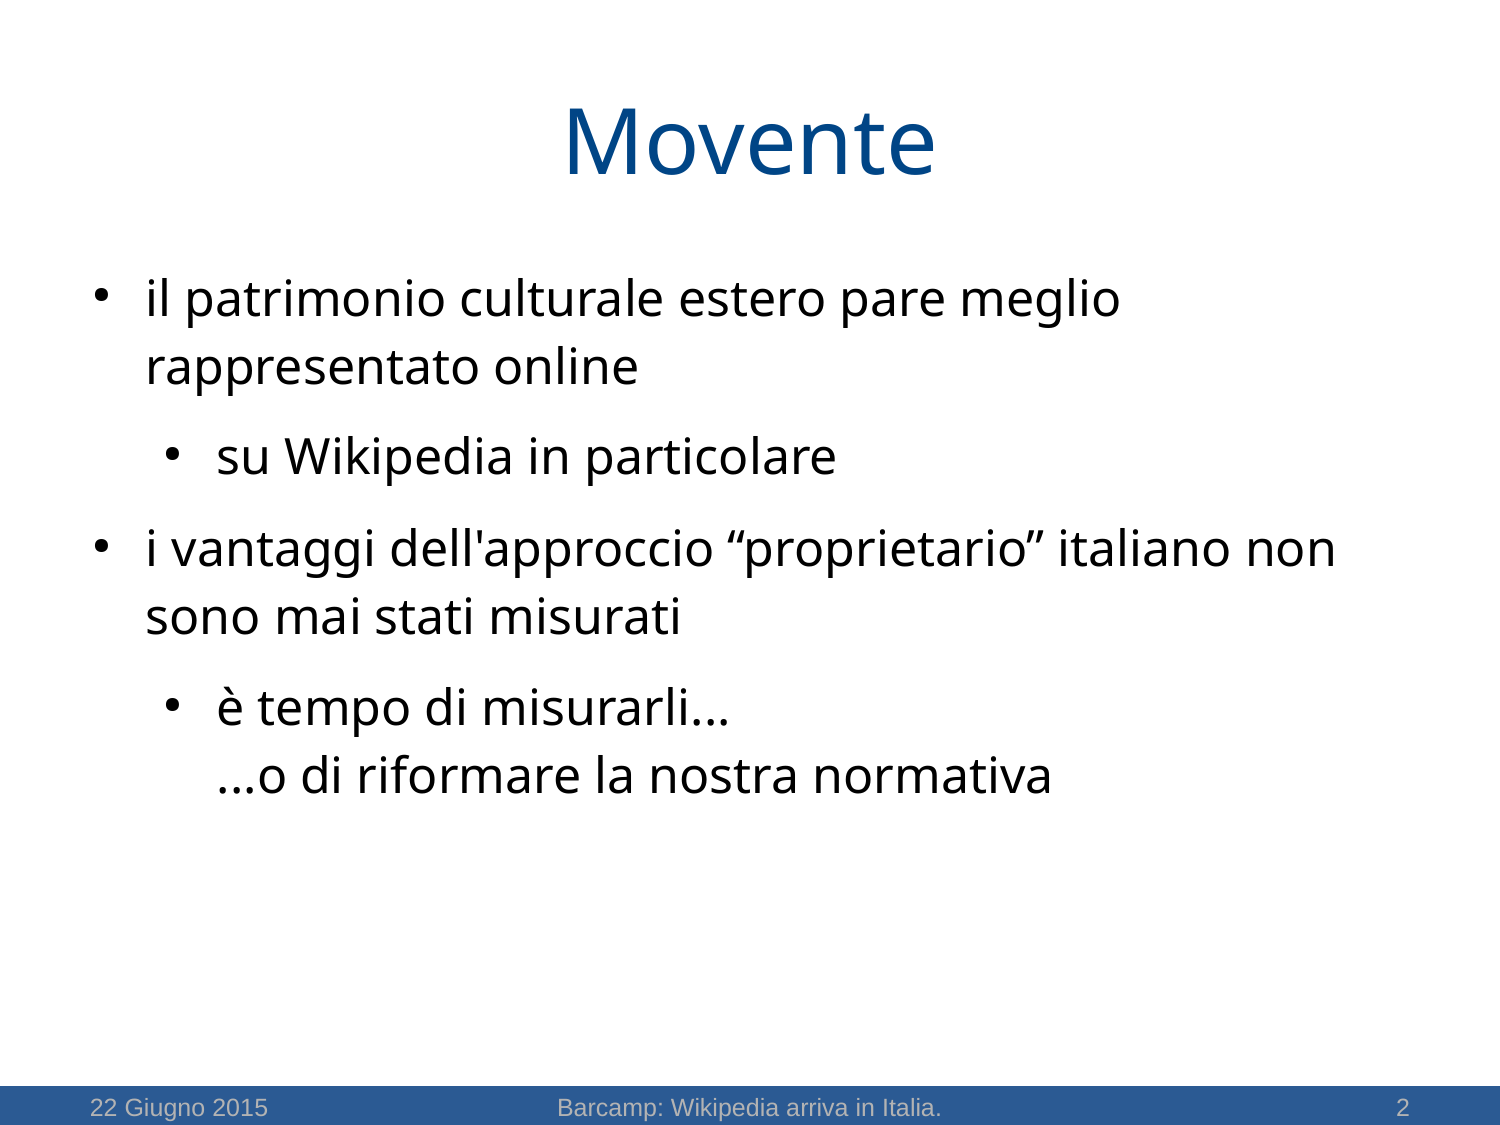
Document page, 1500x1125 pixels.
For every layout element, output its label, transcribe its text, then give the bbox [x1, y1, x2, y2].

list il patrimonio culturale estero pare meglio rappresentato online su Wikipedia in particolare i vantaggi dell'approccio “proprietario” italiano non sono mai stati misurati è tempo di misurarli... ...o di riformare la nostra normativa [75, 262, 1425, 1005]
title Movente [75, 45, 1425, 233]
picture [0, 1086, 1500, 1125]
